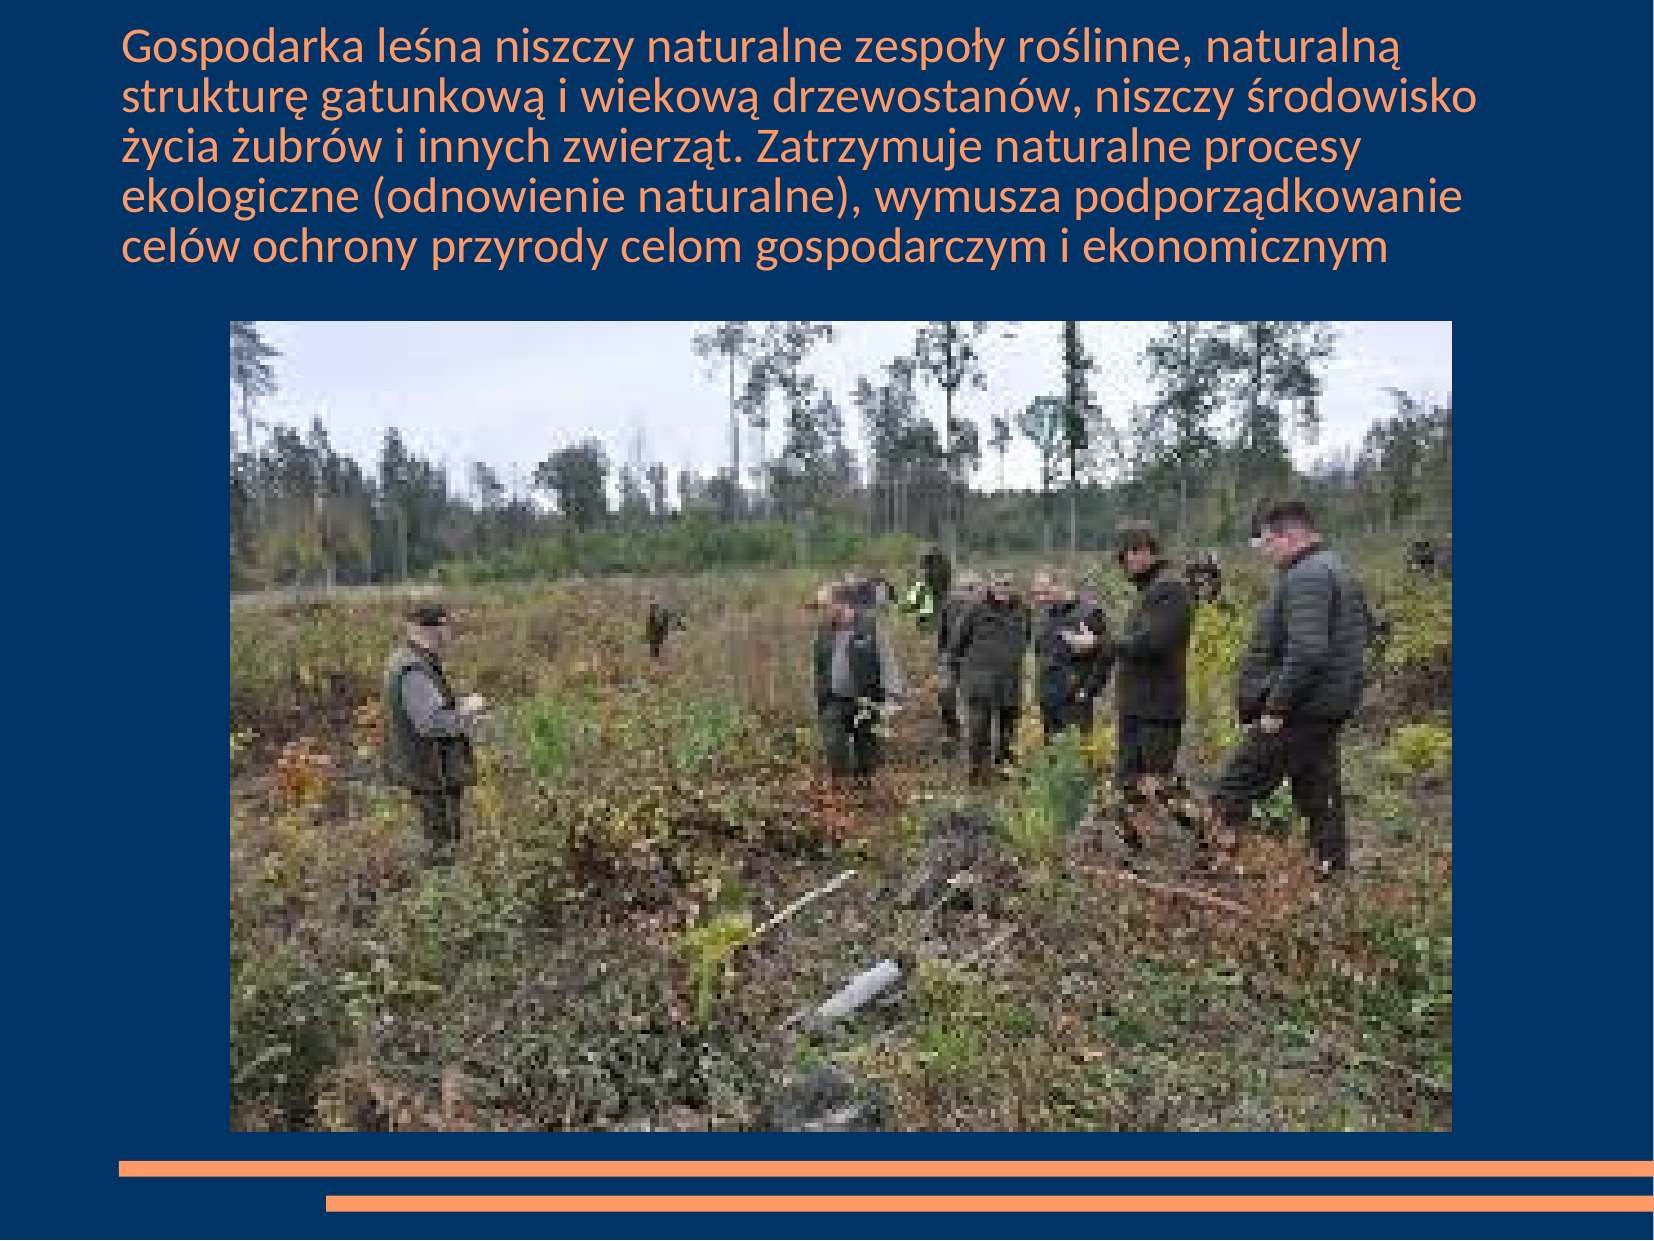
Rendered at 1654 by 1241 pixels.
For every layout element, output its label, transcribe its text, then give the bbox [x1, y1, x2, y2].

picture [230, 321, 1452, 1132]
title Gospodarka leśna niszczy naturalne zespoły roślinne, naturalną strukturę gatunkową i wiekową drzewostanów, niszczy środowisko życia żubrów i innych zwierząt. Zatrzymuje naturalne procesy ekologiczne (odnowienie naturalne), wymusza podporządkowanie celów ochrony przyrody celom gospodarczym i ekonomicznym [121, 0, 1534, 303]
